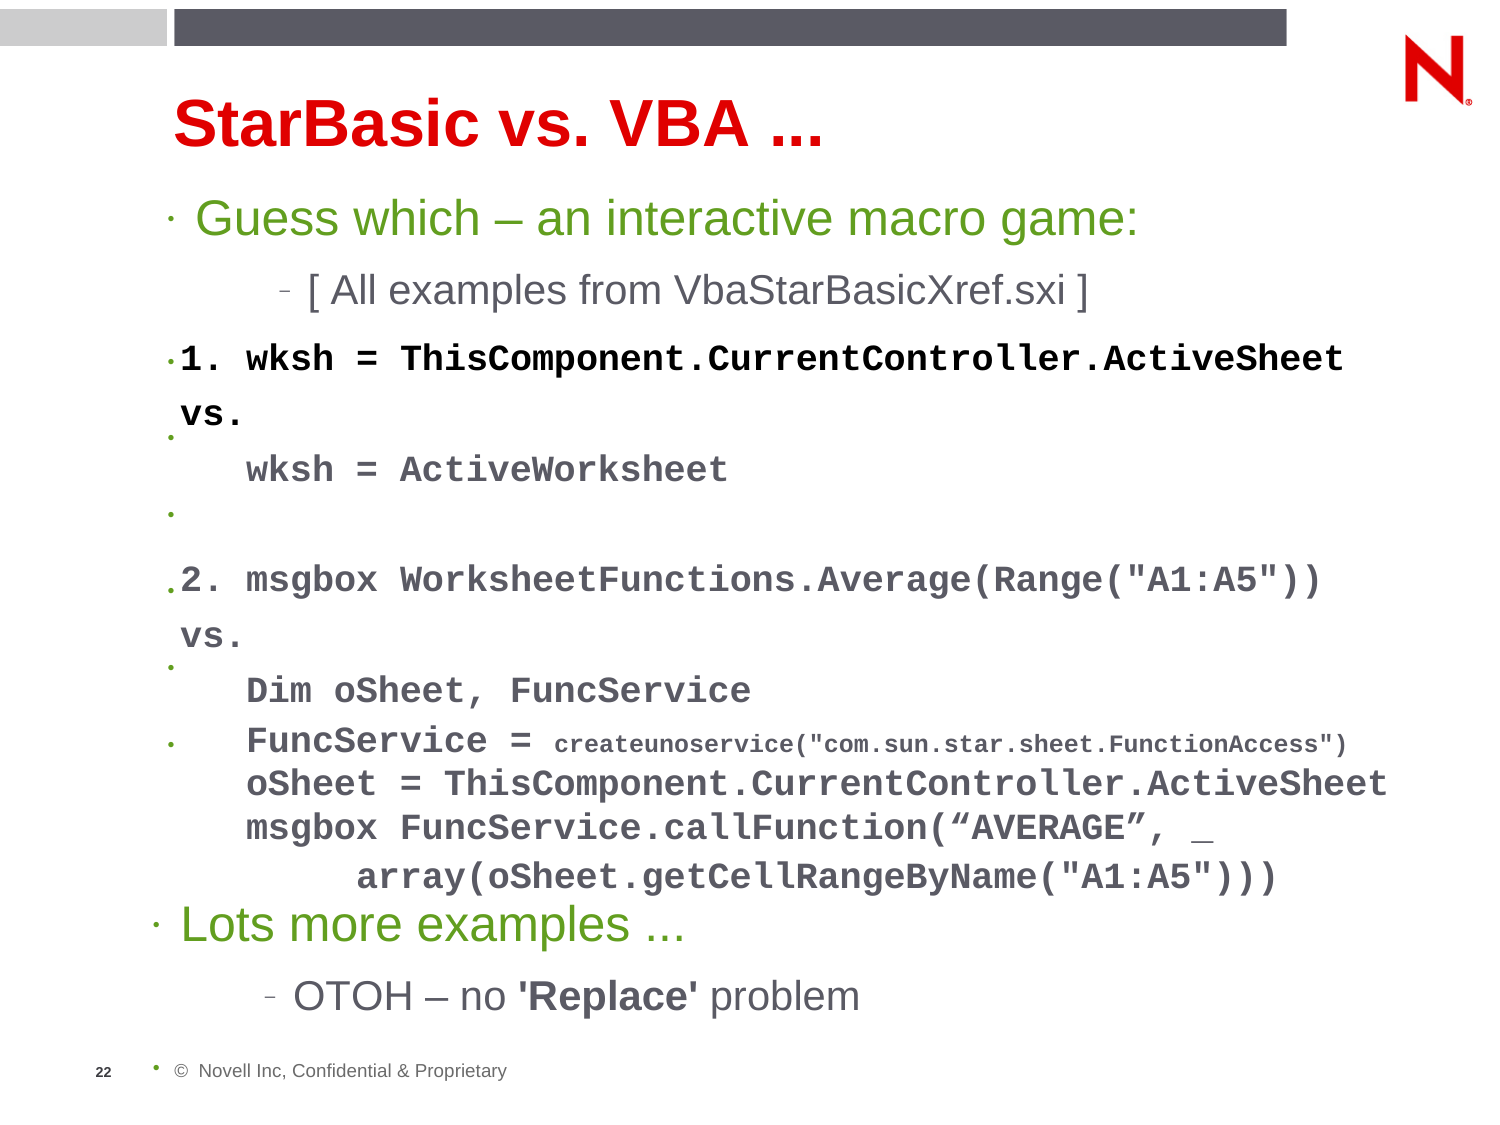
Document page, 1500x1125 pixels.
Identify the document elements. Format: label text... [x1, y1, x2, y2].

text_box 1. wksh = ThisComponent.CurrentController.ActiveSheet vs. wksh = ActiveWorksheet 2. msgbox WorksheetFunctions.Average(Range("A1:A5")) vs. Dim oSheet, FuncService FuncService = createunoservice("com.sun.star.sheet.FunctionAccess") oSheet = ThisComponent.CurrentController.ActiveSheet msgbox FuncService.callFunction(“AVERAGE”, _ array(oSheet.getCellRangeByName("A1:A5"))) [180, 337, 1425, 898]
list Lots more examples ... OTOH – no 'Replace' problem [152, 893, 1393, 1050]
list Guess which – an interactive macro game: [ All examples from VbaStarBasicXref.sxi ] [167, 187, 1407, 344]
title StarBasic vs. VBA ... [173, 41, 1395, 187]
picture [1403, 32, 1473, 107]
